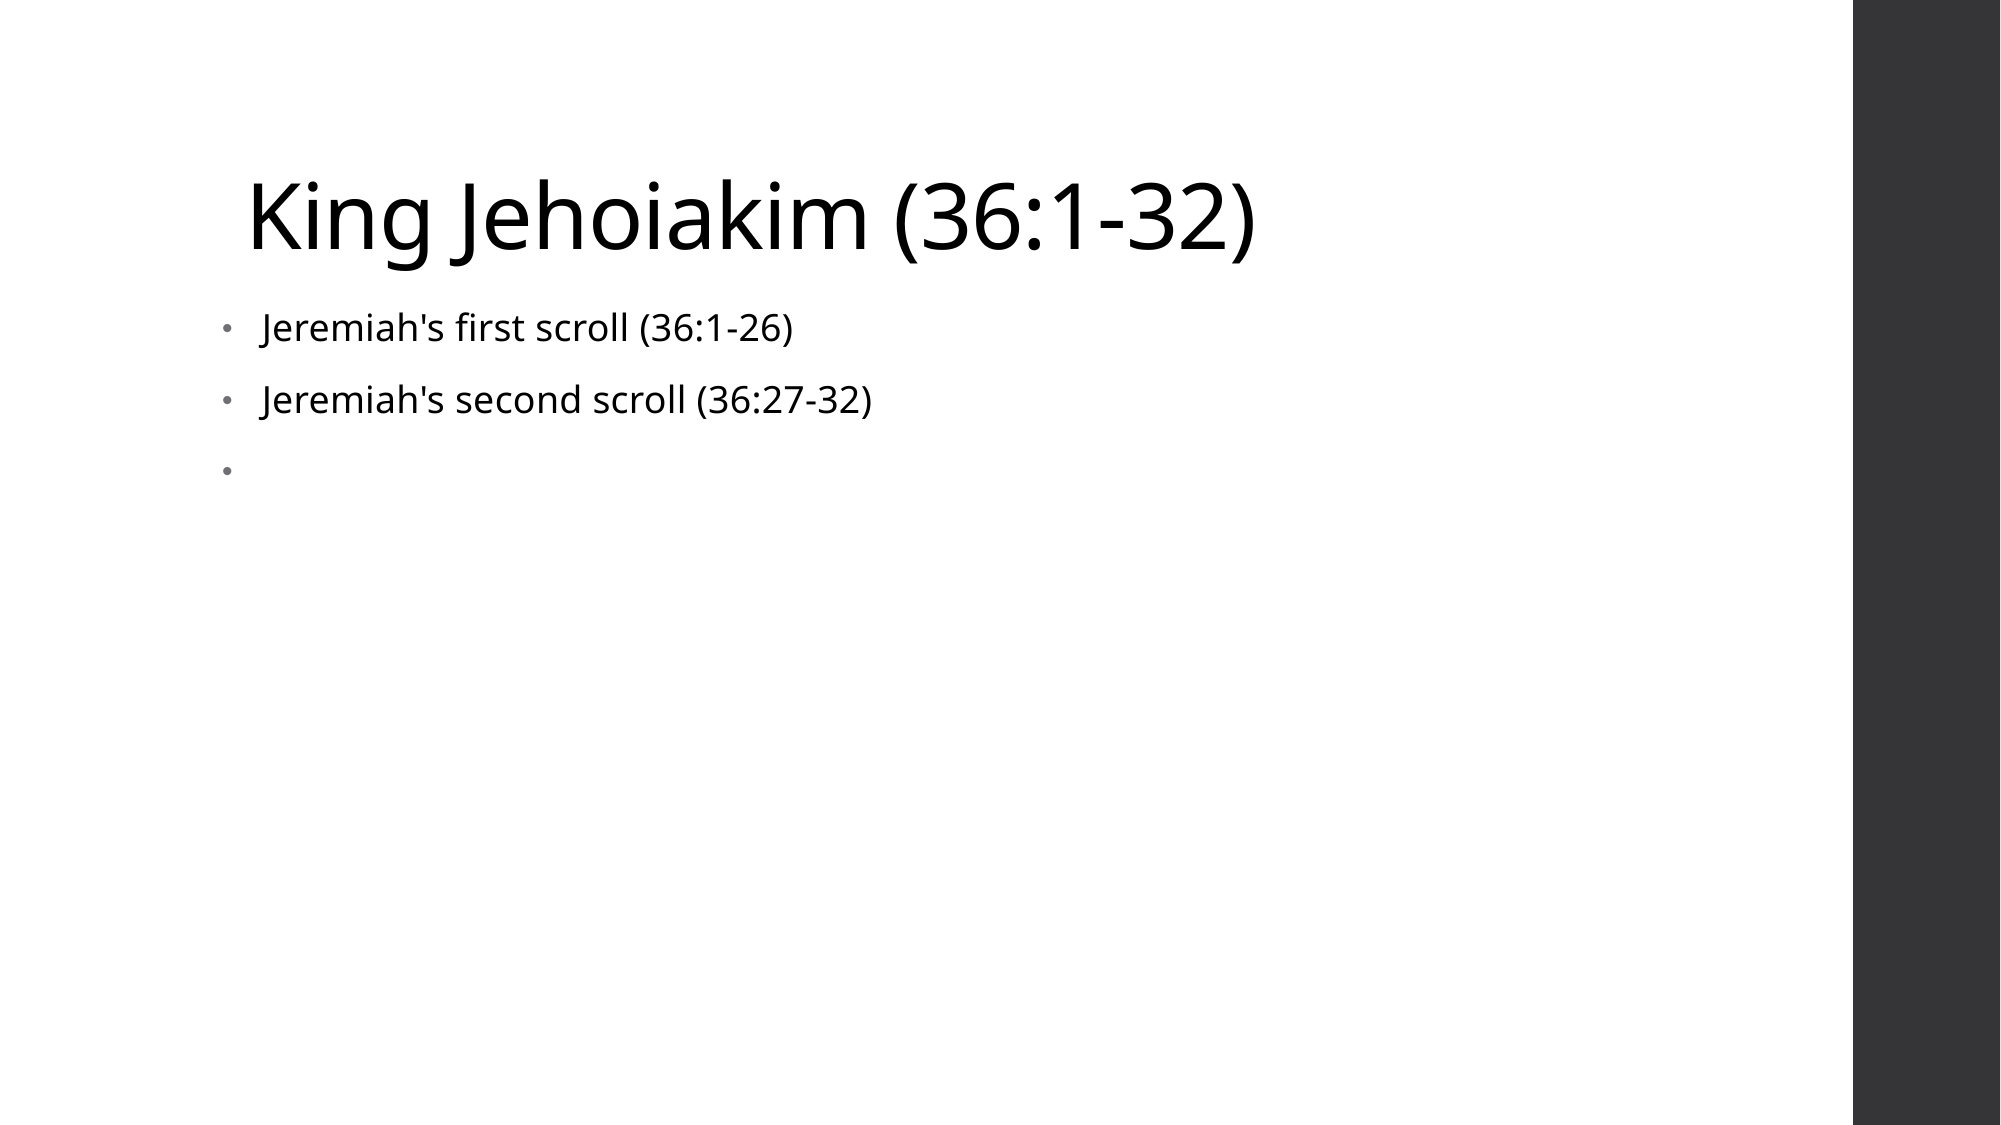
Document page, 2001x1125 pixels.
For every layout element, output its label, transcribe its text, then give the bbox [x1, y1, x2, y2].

list Jeremiah's first scroll (36:1-26) Jeremiah's second scroll (36:27-32) [206, 299, 1617, 1014]
title King Jehoiakim (36:1-32) [206, 60, 1797, 278]
